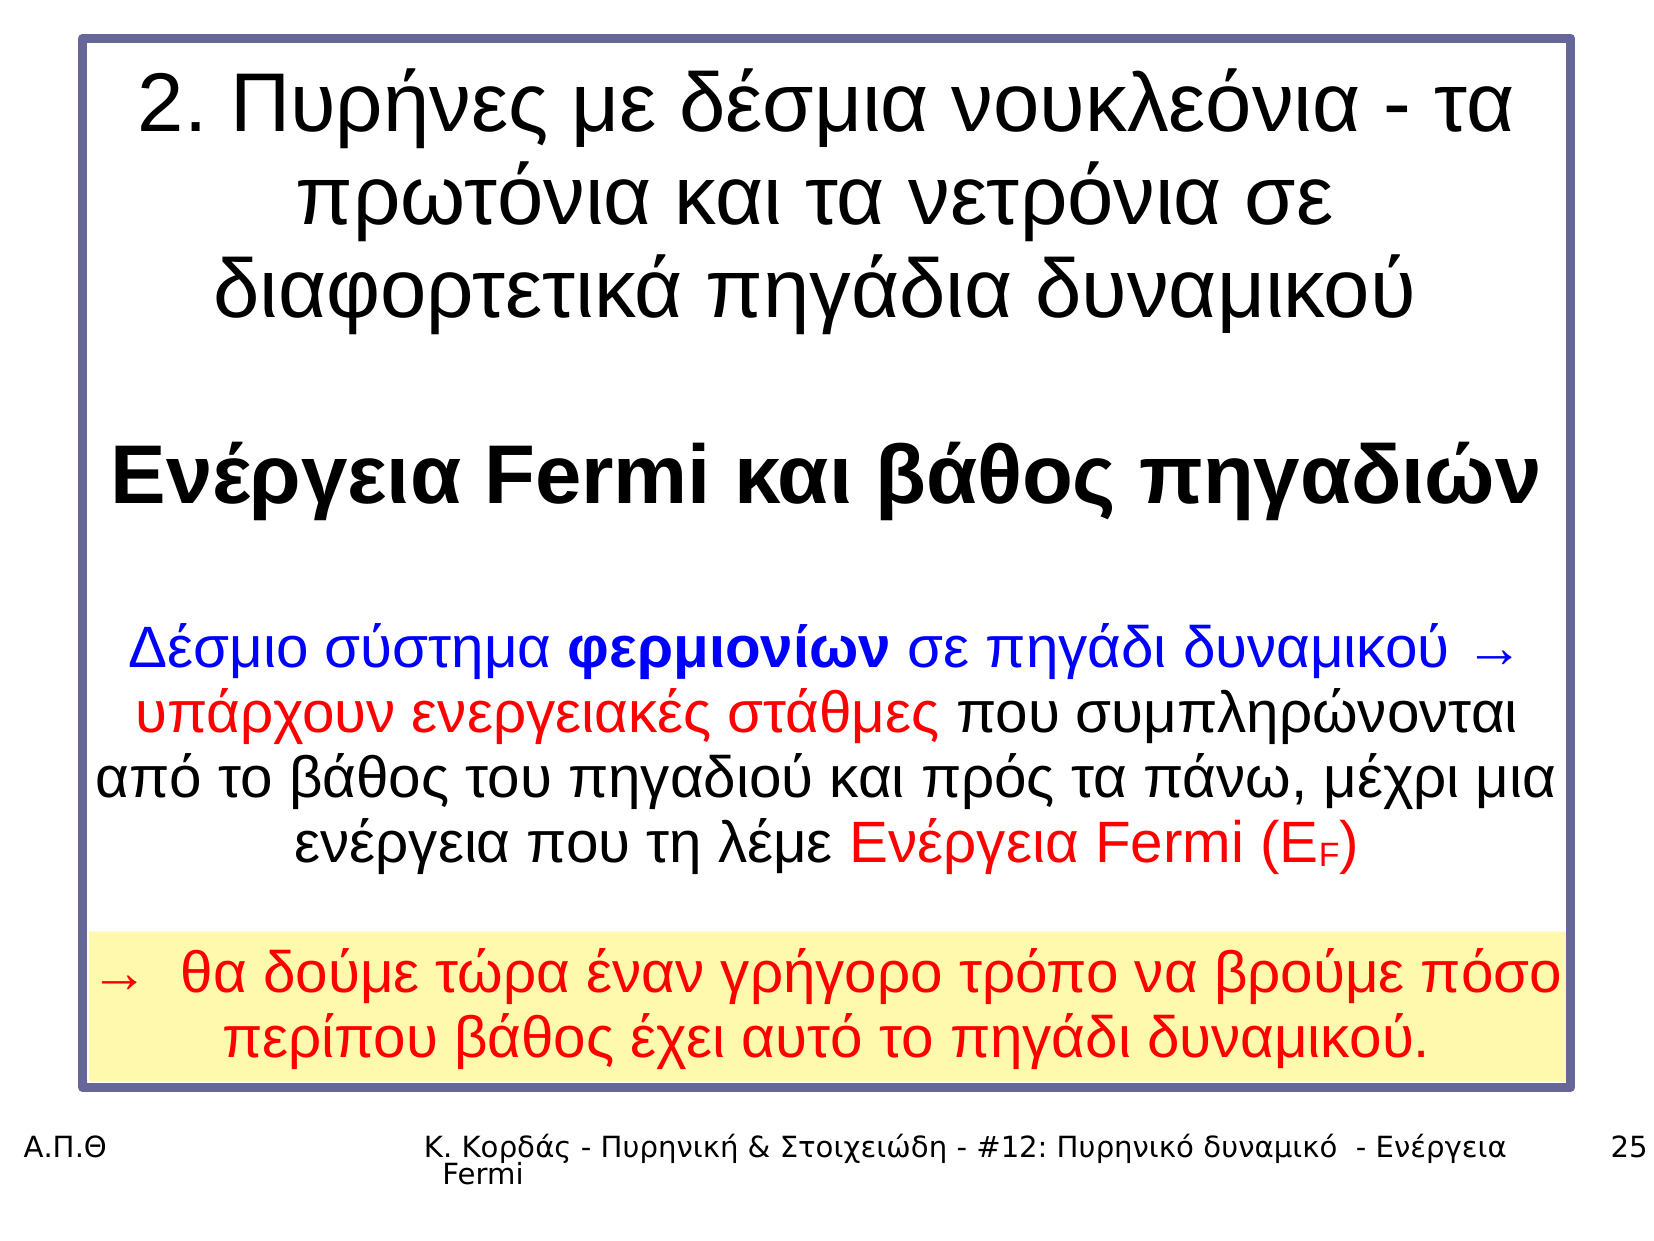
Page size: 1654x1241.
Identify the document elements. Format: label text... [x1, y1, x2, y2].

title 2. Πυρήνες με δέσμια νουκλεόνια - τα πρωτόνια και τα νετρόνια σε διαφορτετικά πηγάδια δυναμικού Ενέργεια Fermi και βάθος πηγαδιών Δέσμιο σύστημα φερμιονίων σε πηγάδι δυναμικού → υπάρχουν ενεργειακές στάθμες που συμπληρώνονται από το βάθος του πηγαδιού και πρός τα πάνω, μέχρι μια ενέργεια που τη λέμε Ενέργεια Fermi (ΕF) → θα δούμε τώρα έναν γρήγορο τρόπο να βρούμε πόσο περίπου βάθος έχει αυτό το πηγάδι δυναμικού. [82, 38, 1571, 1088]
